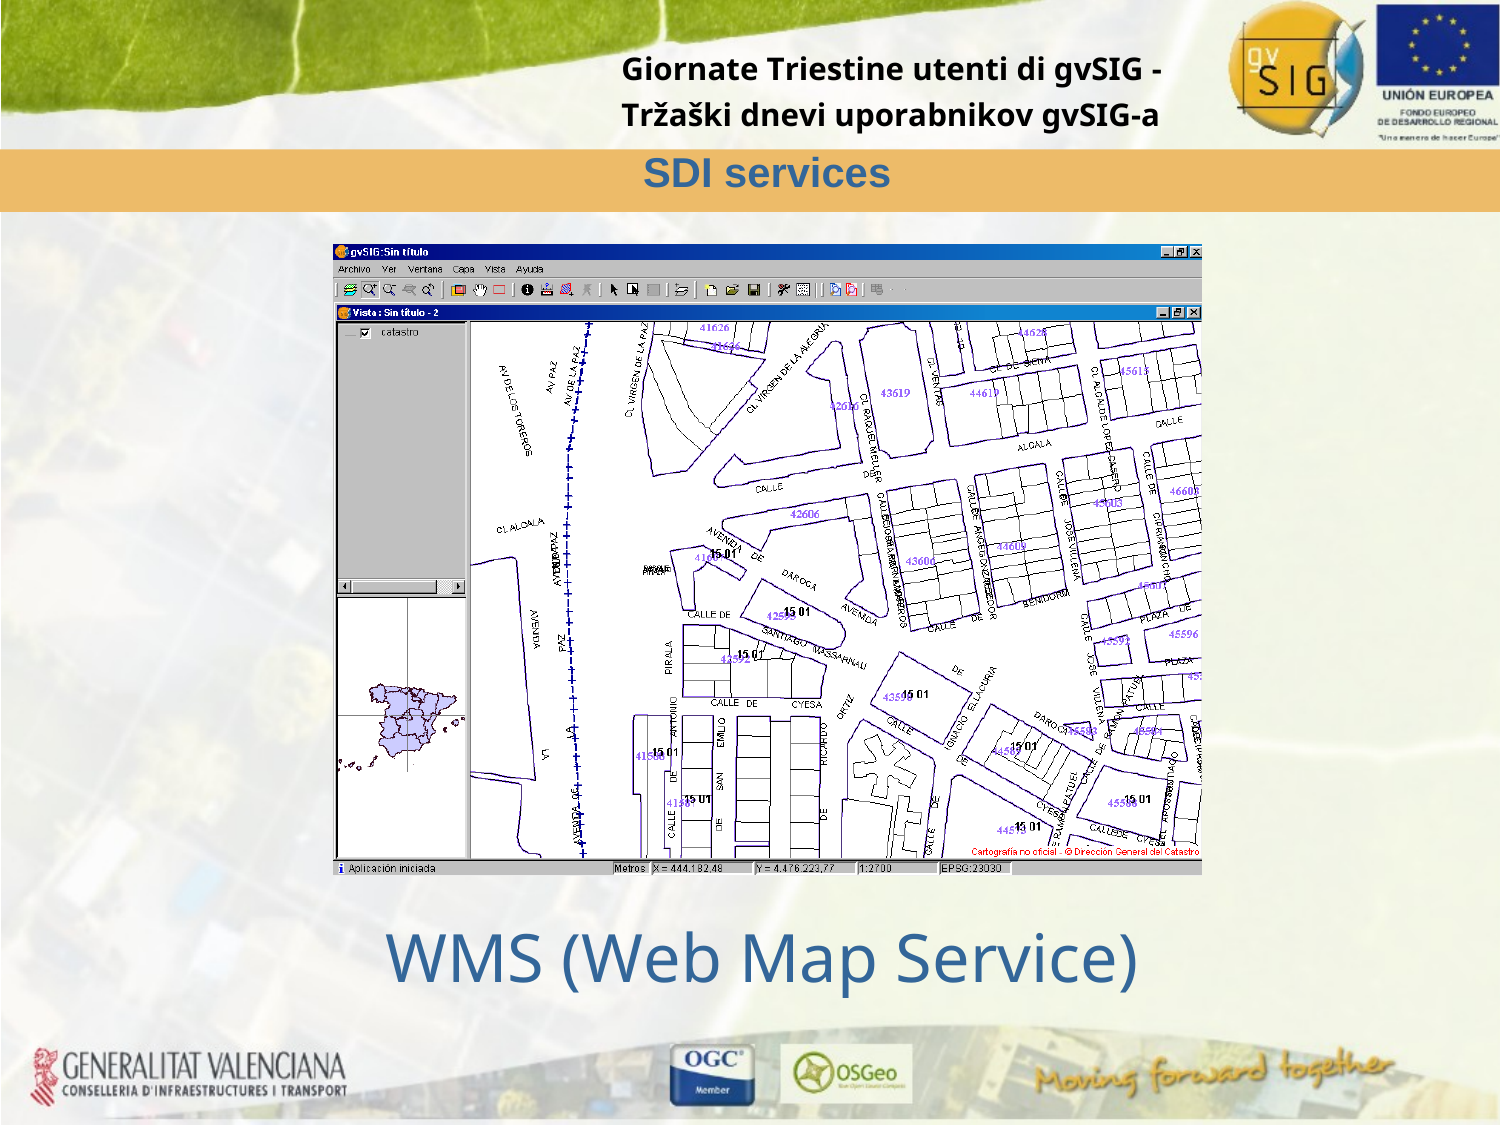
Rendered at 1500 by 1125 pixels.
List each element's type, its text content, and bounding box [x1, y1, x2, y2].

text_box SDI services [145, 152, 1389, 208]
list WMS (Web Map Service) [226, 912, 1298, 998]
picture [1, 212, 1500, 1125]
picture [1, 0, 1500, 149]
